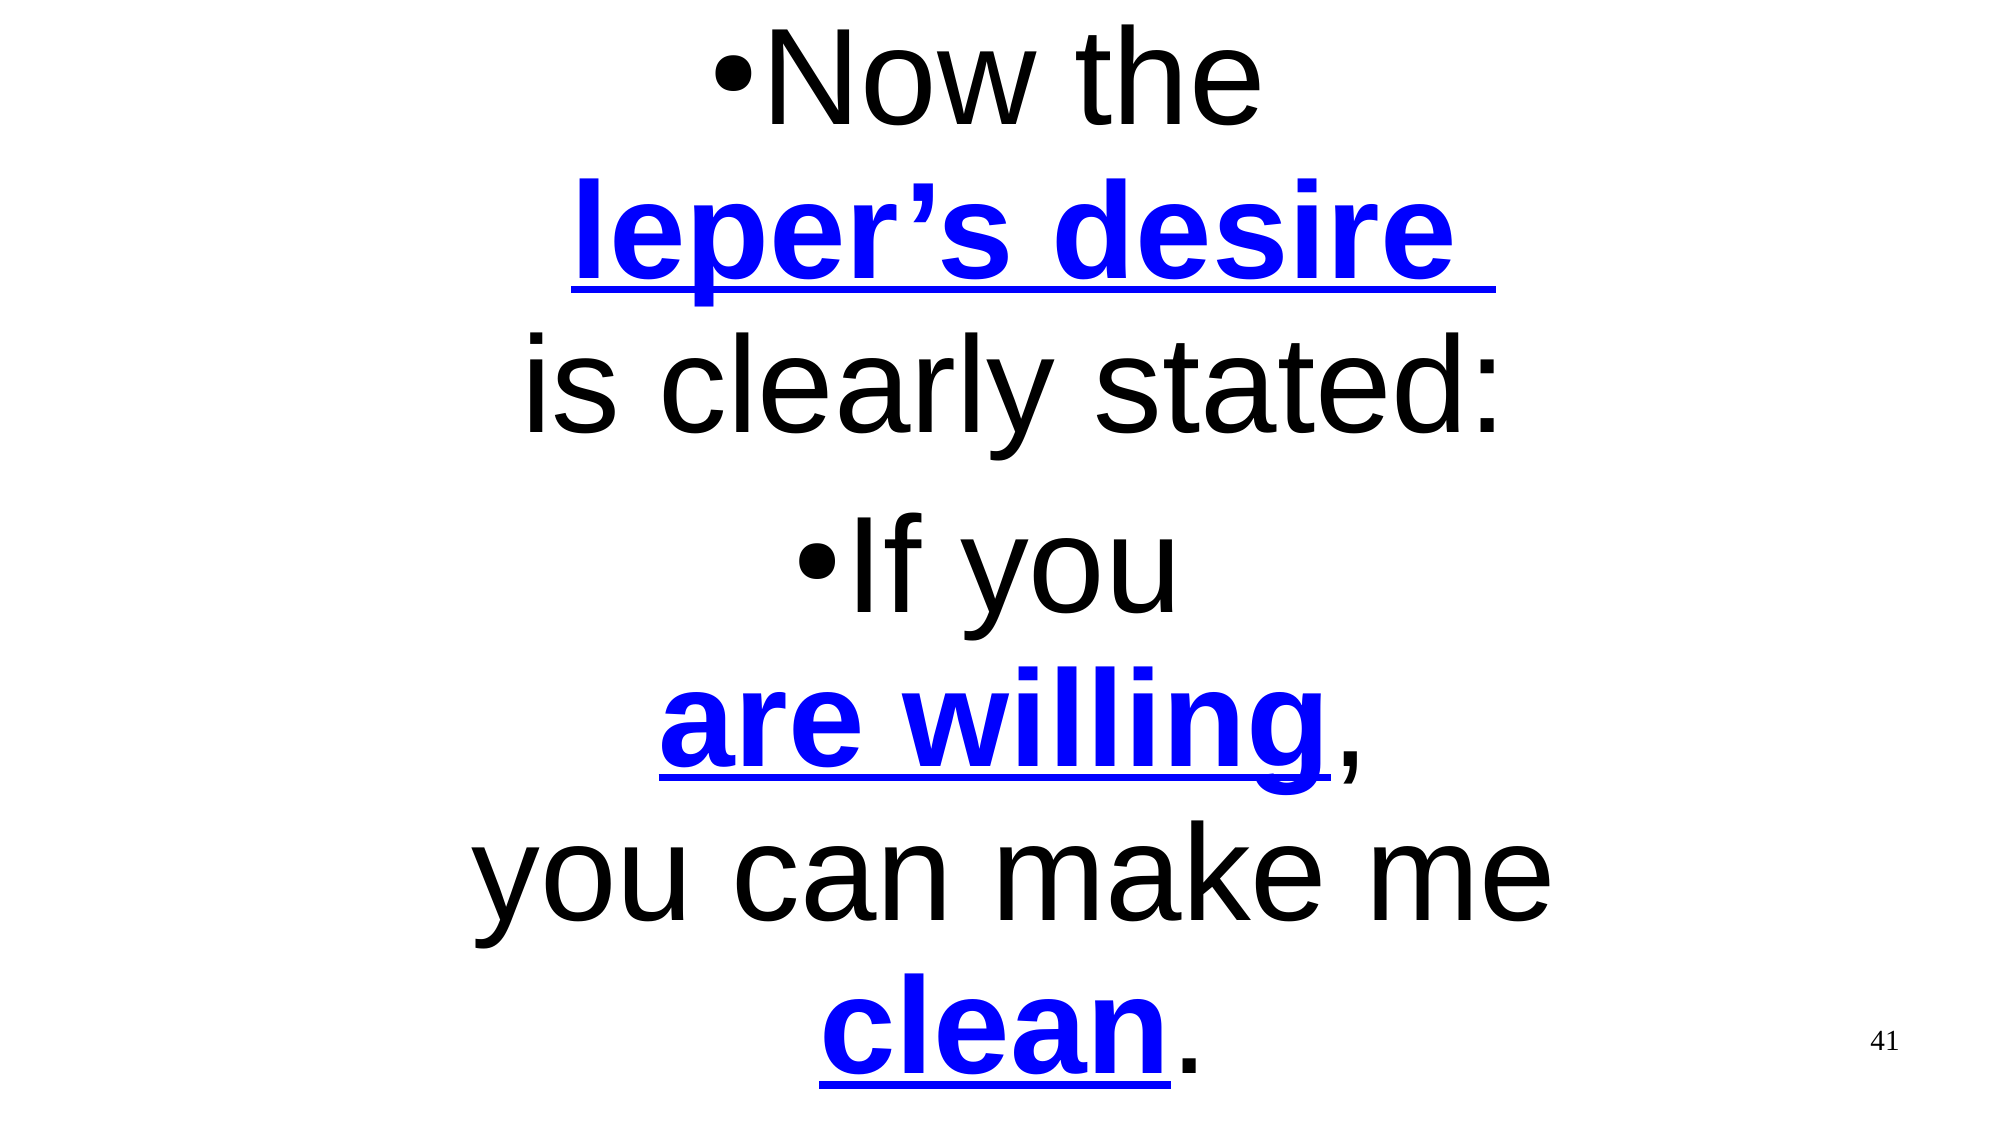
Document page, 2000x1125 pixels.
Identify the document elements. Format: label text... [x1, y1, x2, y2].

list Now the leper’s desire is clearly stated: If you are willing, you can make me clean. [0, 0, 1996, 1123]
